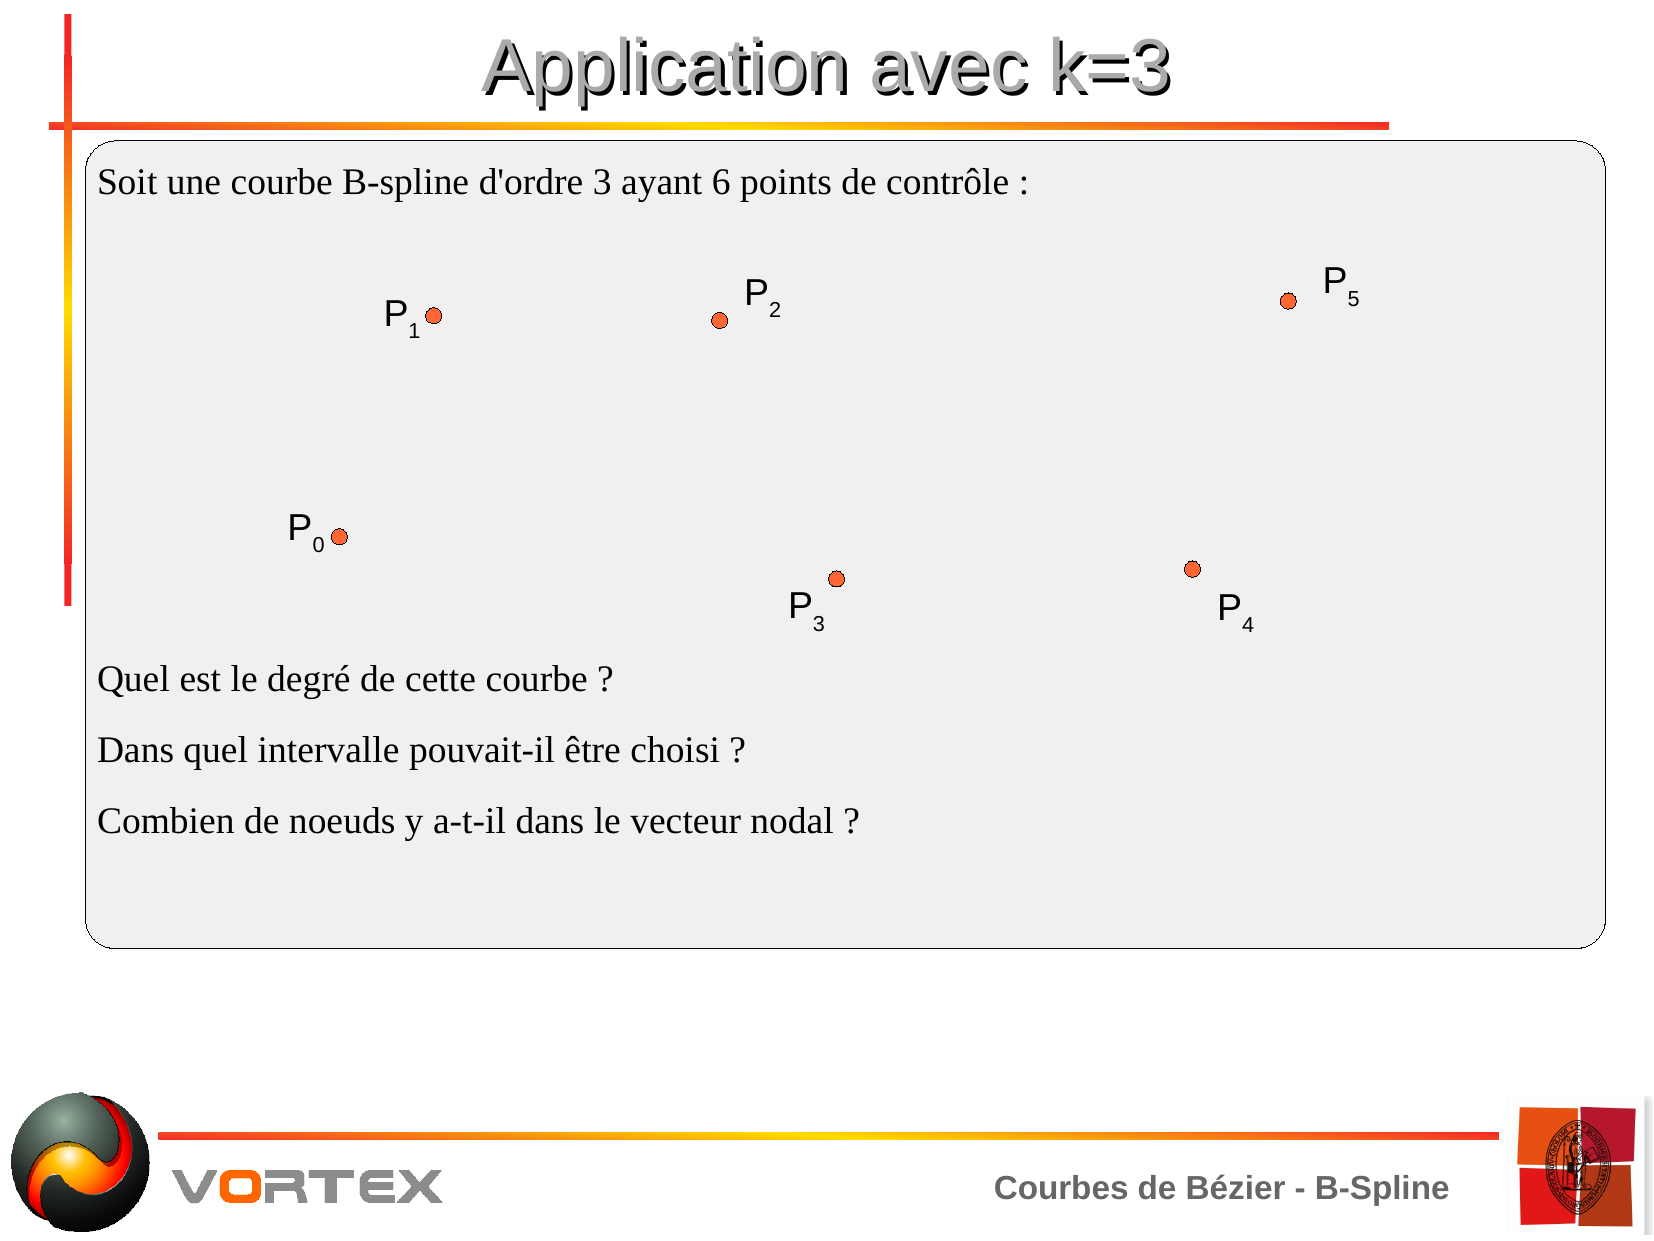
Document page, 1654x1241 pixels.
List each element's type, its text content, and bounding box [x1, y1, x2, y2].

text_box P3 [773, 577, 852, 650]
picture [1505, 1096, 1653, 1235]
text_box P1 [368, 284, 447, 358]
text_box [1280, 292, 1297, 310]
list Soit une courbe B-spline d'ordre 3 ayant 6 points de contrôle : Quel est le degré de cette courbe ? Dans quel intervalle pouvait-il être choisi ? Combien de noeuds y a-t-il dans le vecteur nodal ? [79, 160, 1569, 1103]
text_box [1184, 560, 1201, 578]
title Application avec k=3 [0, 1, 1654, 130]
text_box [828, 570, 845, 577]
picture [11, 1092, 443, 1232]
text_box P5 [1307, 252, 1386, 325]
text_box [87, 140, 1606, 949]
text_box P2 [729, 263, 808, 337]
text_box P4 [1202, 578, 1281, 652]
text_box [711, 312, 728, 329]
text_box P0 [272, 499, 351, 572]
